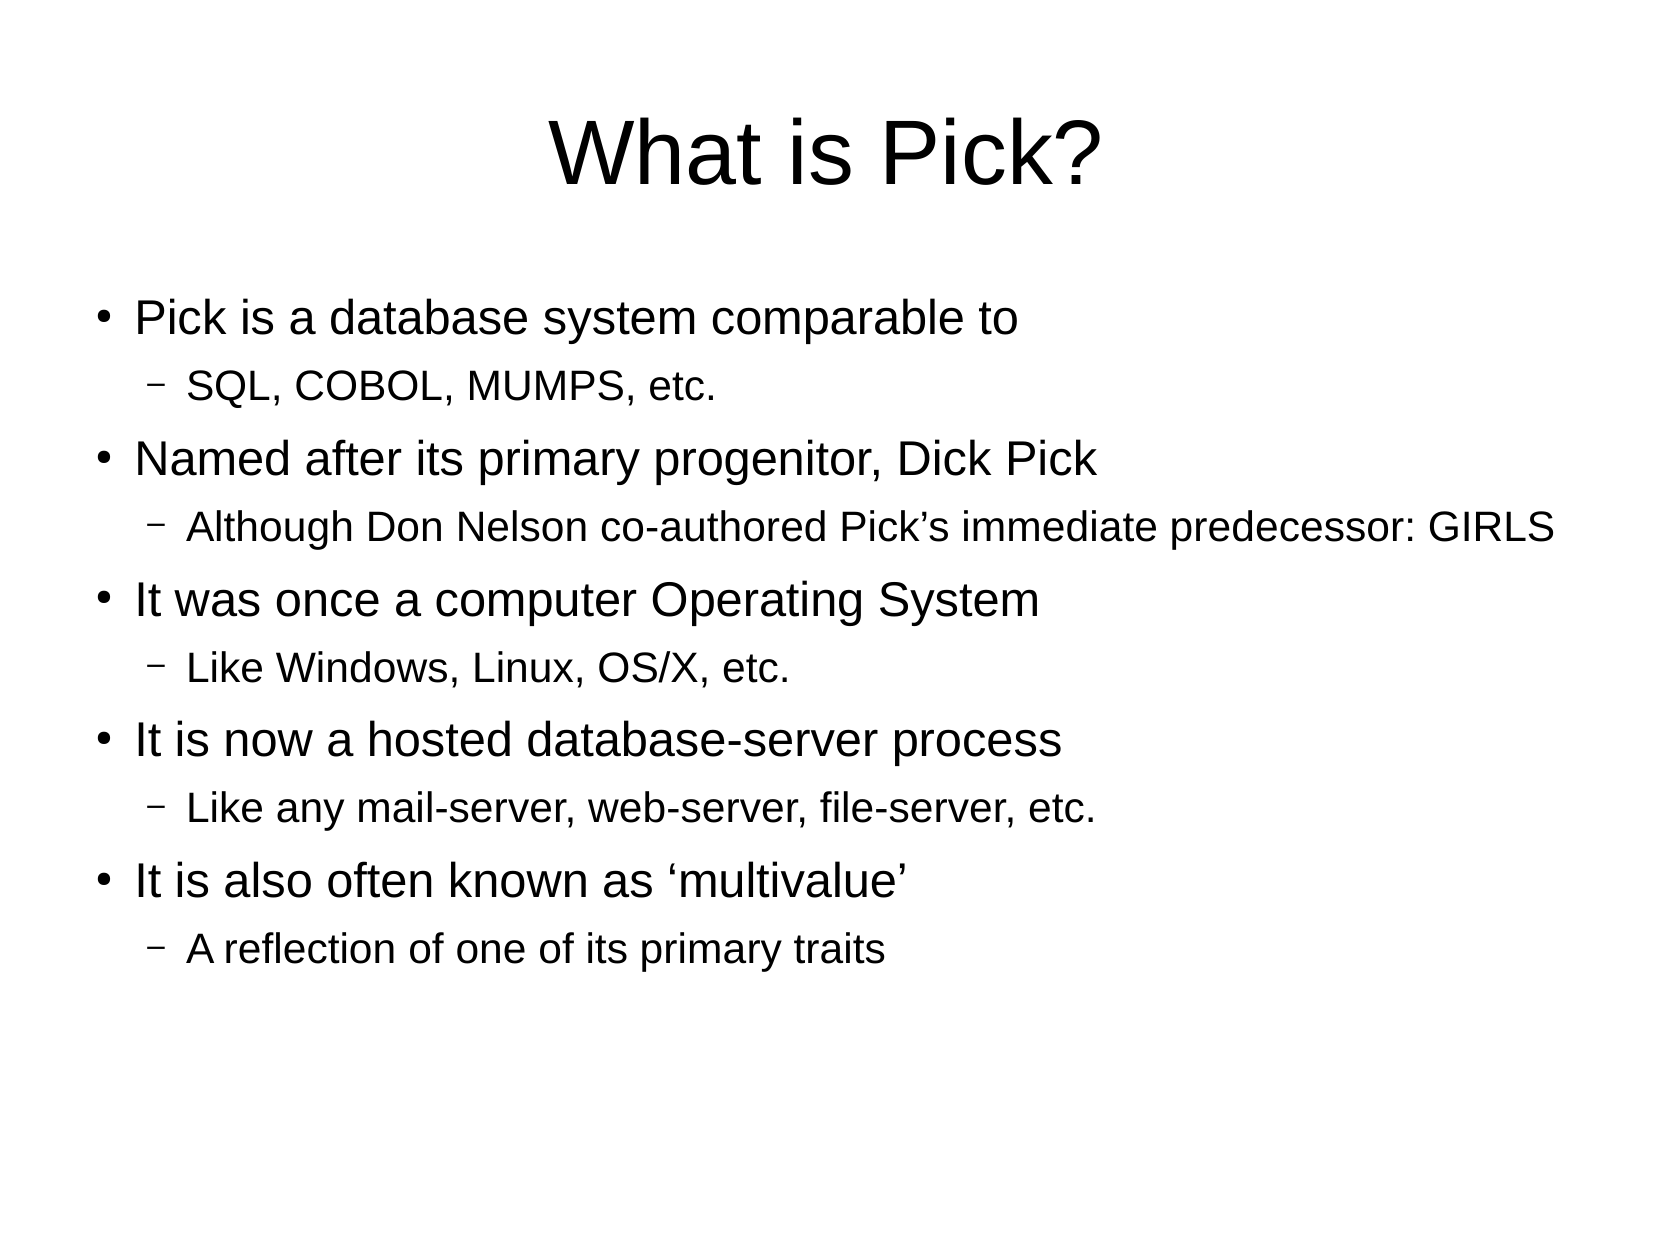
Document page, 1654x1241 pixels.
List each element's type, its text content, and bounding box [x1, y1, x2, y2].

list Pick is a database system comparable to SQL, COBOL, MUMPS, etc. Named after its primary progenitor, Dick Pick Although Don Nelson co-authored Pick’s immediate predecessor: GIRLS It was once a computer Operating System Like Windows, Linux, OS/X, etc. It is now a hosted database-server process Like any mail-server, web-server, file-server, etc. It is also often known as ‘multivalue’ A reflection of one of its primary traits [82, 290, 1571, 1010]
title What is Pick? [82, 49, 1571, 257]
